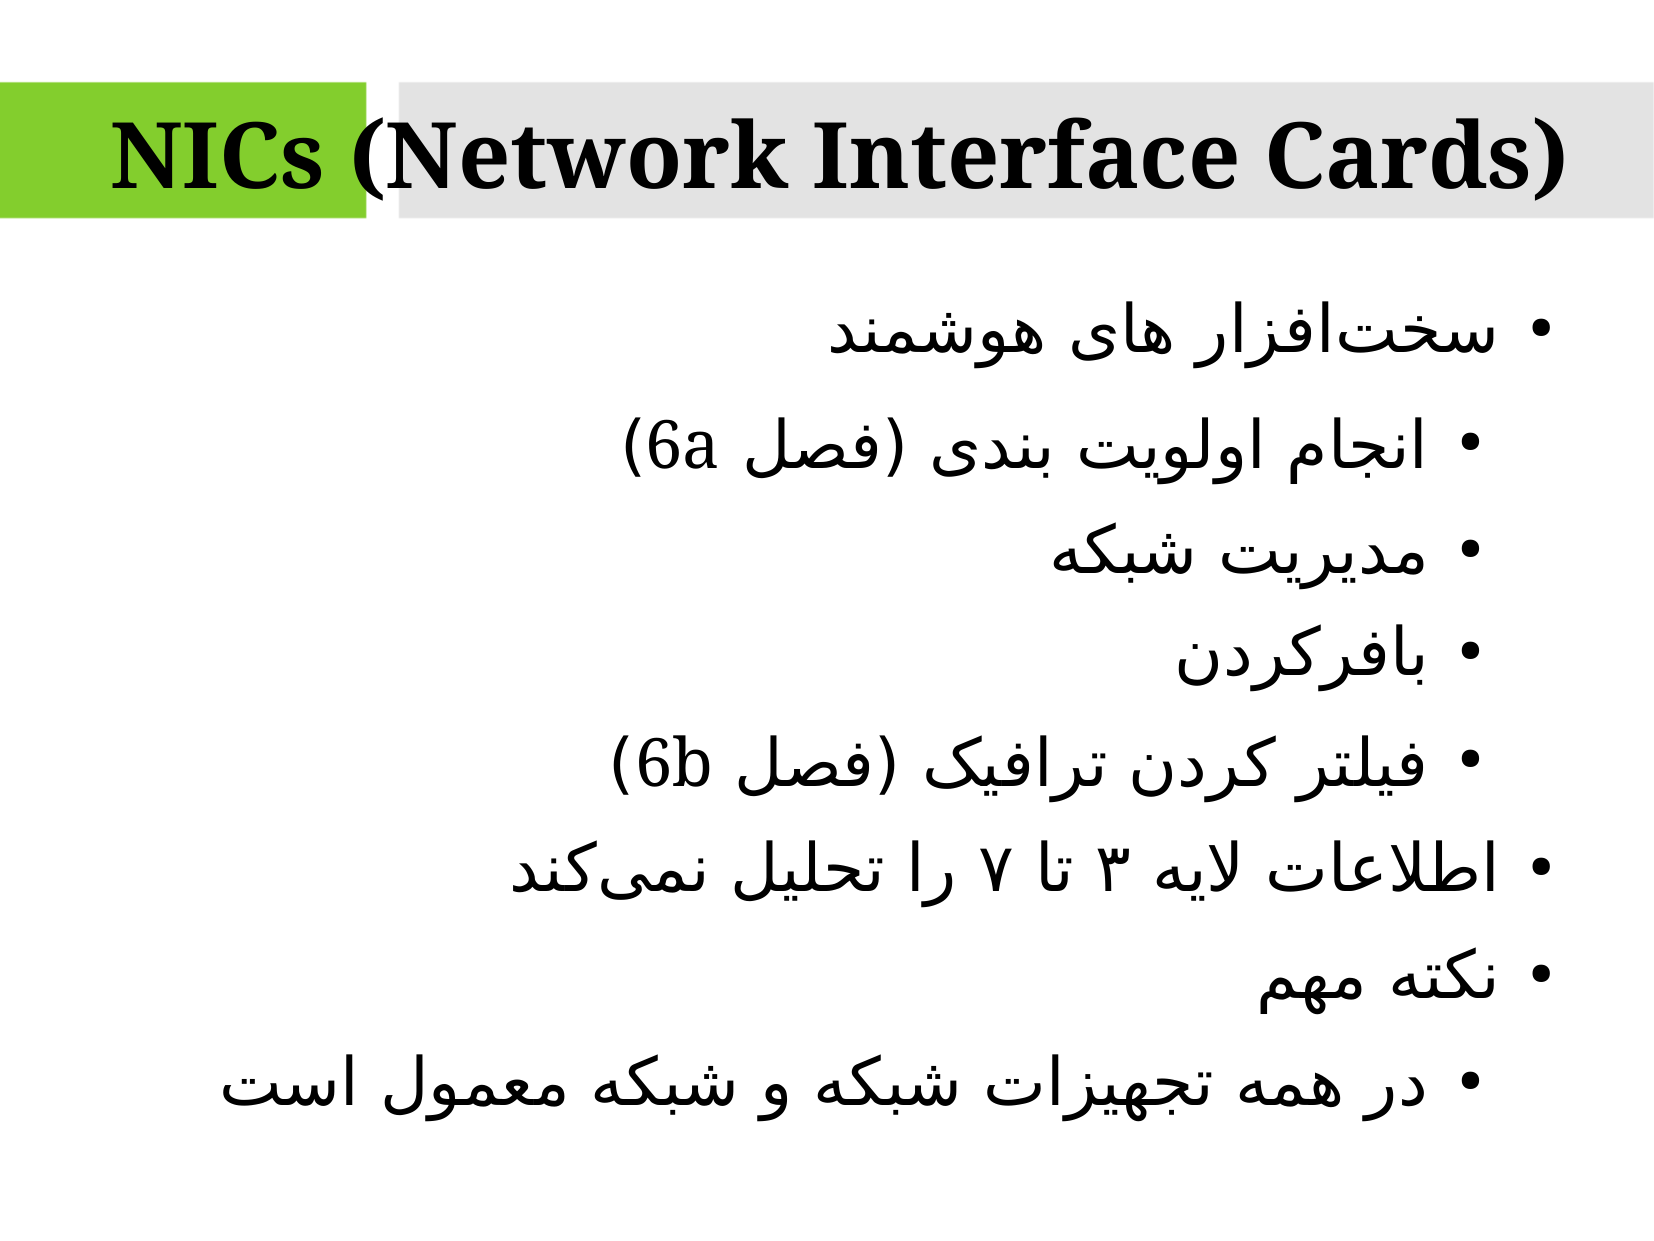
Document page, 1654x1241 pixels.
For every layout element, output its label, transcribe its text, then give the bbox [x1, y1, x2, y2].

title NICs (Network Interface Cards) [82, 49, 1571, 257]
list سخت‌افزار های هوشمند انجام اولویت بندی (فصل 6a) مدیریت شبکه بافرکردن فیلتر کردن ترافیک (فصل 6b) اطلاعات لایه ۳ تا ۷ را تحلیل نمی‌کند نکته مهم در همه تجهیزات شبکه و شبکه معمول است [82, 290, 1571, 1182]
picture [0, 0, 1654, 1241]
